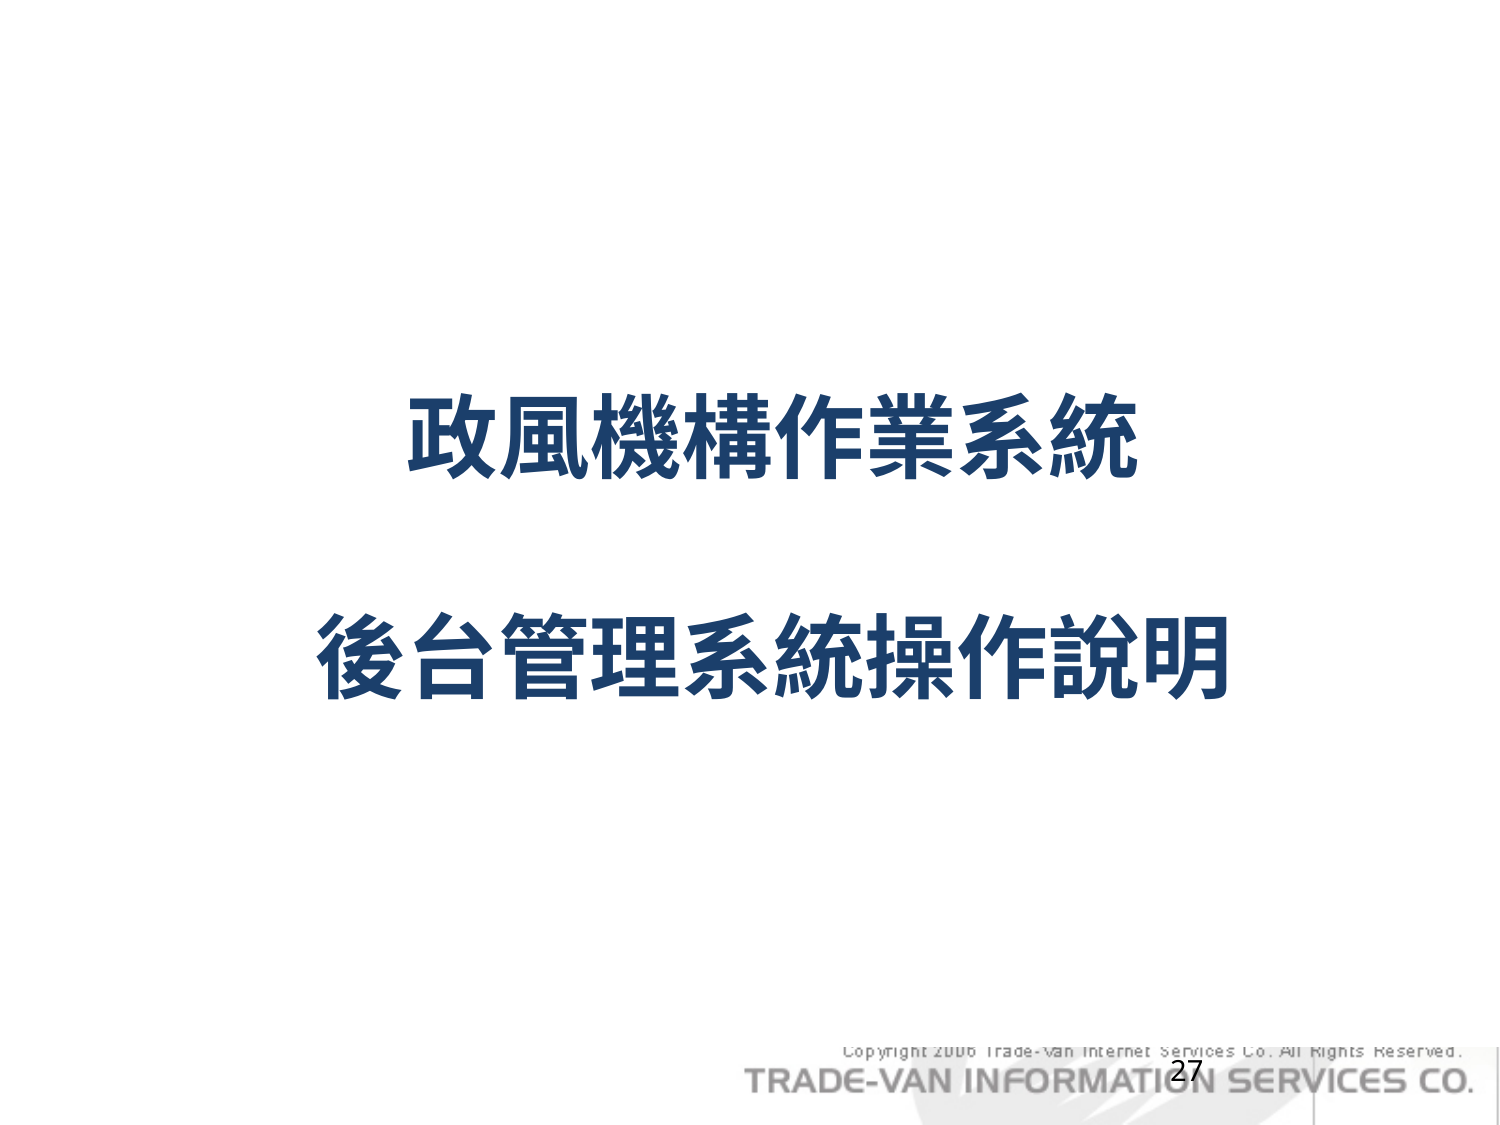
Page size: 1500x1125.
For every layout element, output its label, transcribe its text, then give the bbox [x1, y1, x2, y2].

text_box [0, 0, 1500, 1100]
text_box 政風機構作業系統 後台管理系統操作說明 [289, 326, 1258, 764]
